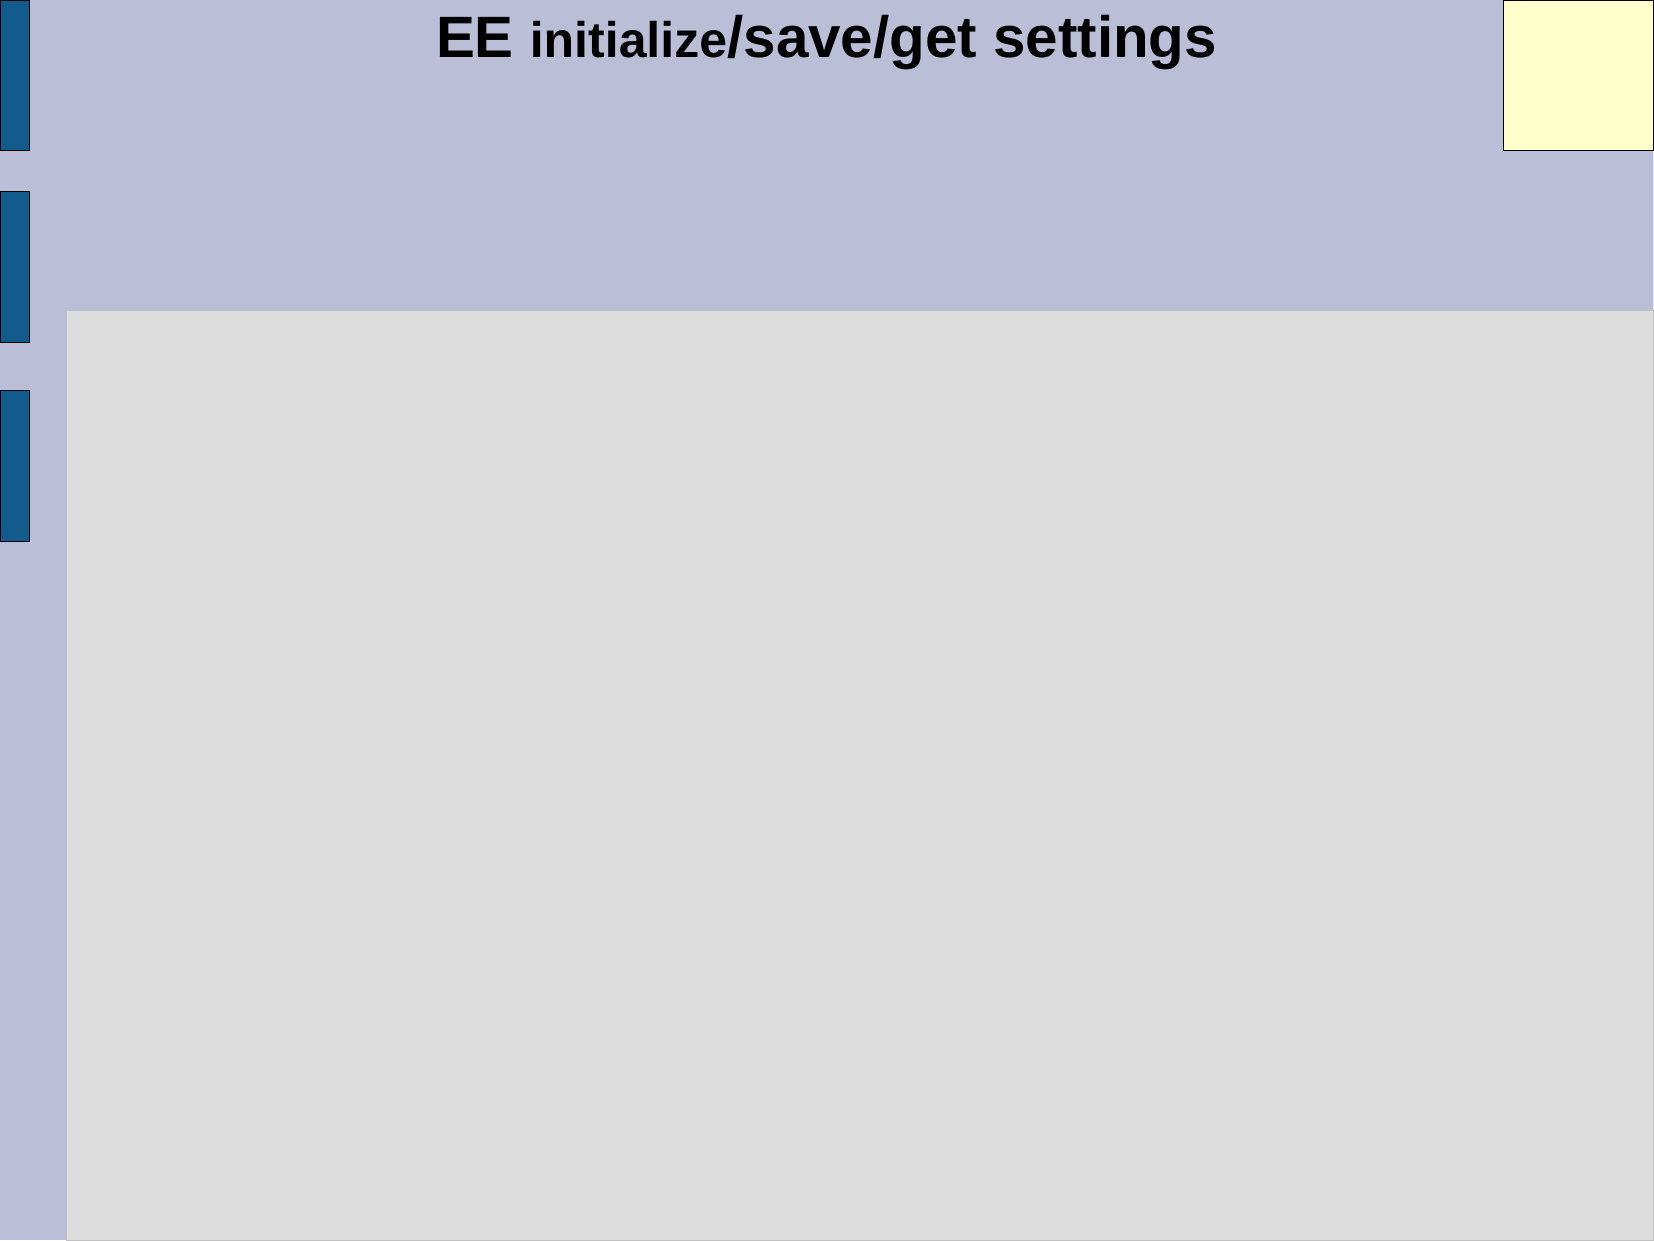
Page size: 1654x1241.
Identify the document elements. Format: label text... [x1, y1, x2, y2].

title EE initialize/save/get settings [0, 0, 1503, 76]
text_box [1503, 0, 1654, 151]
